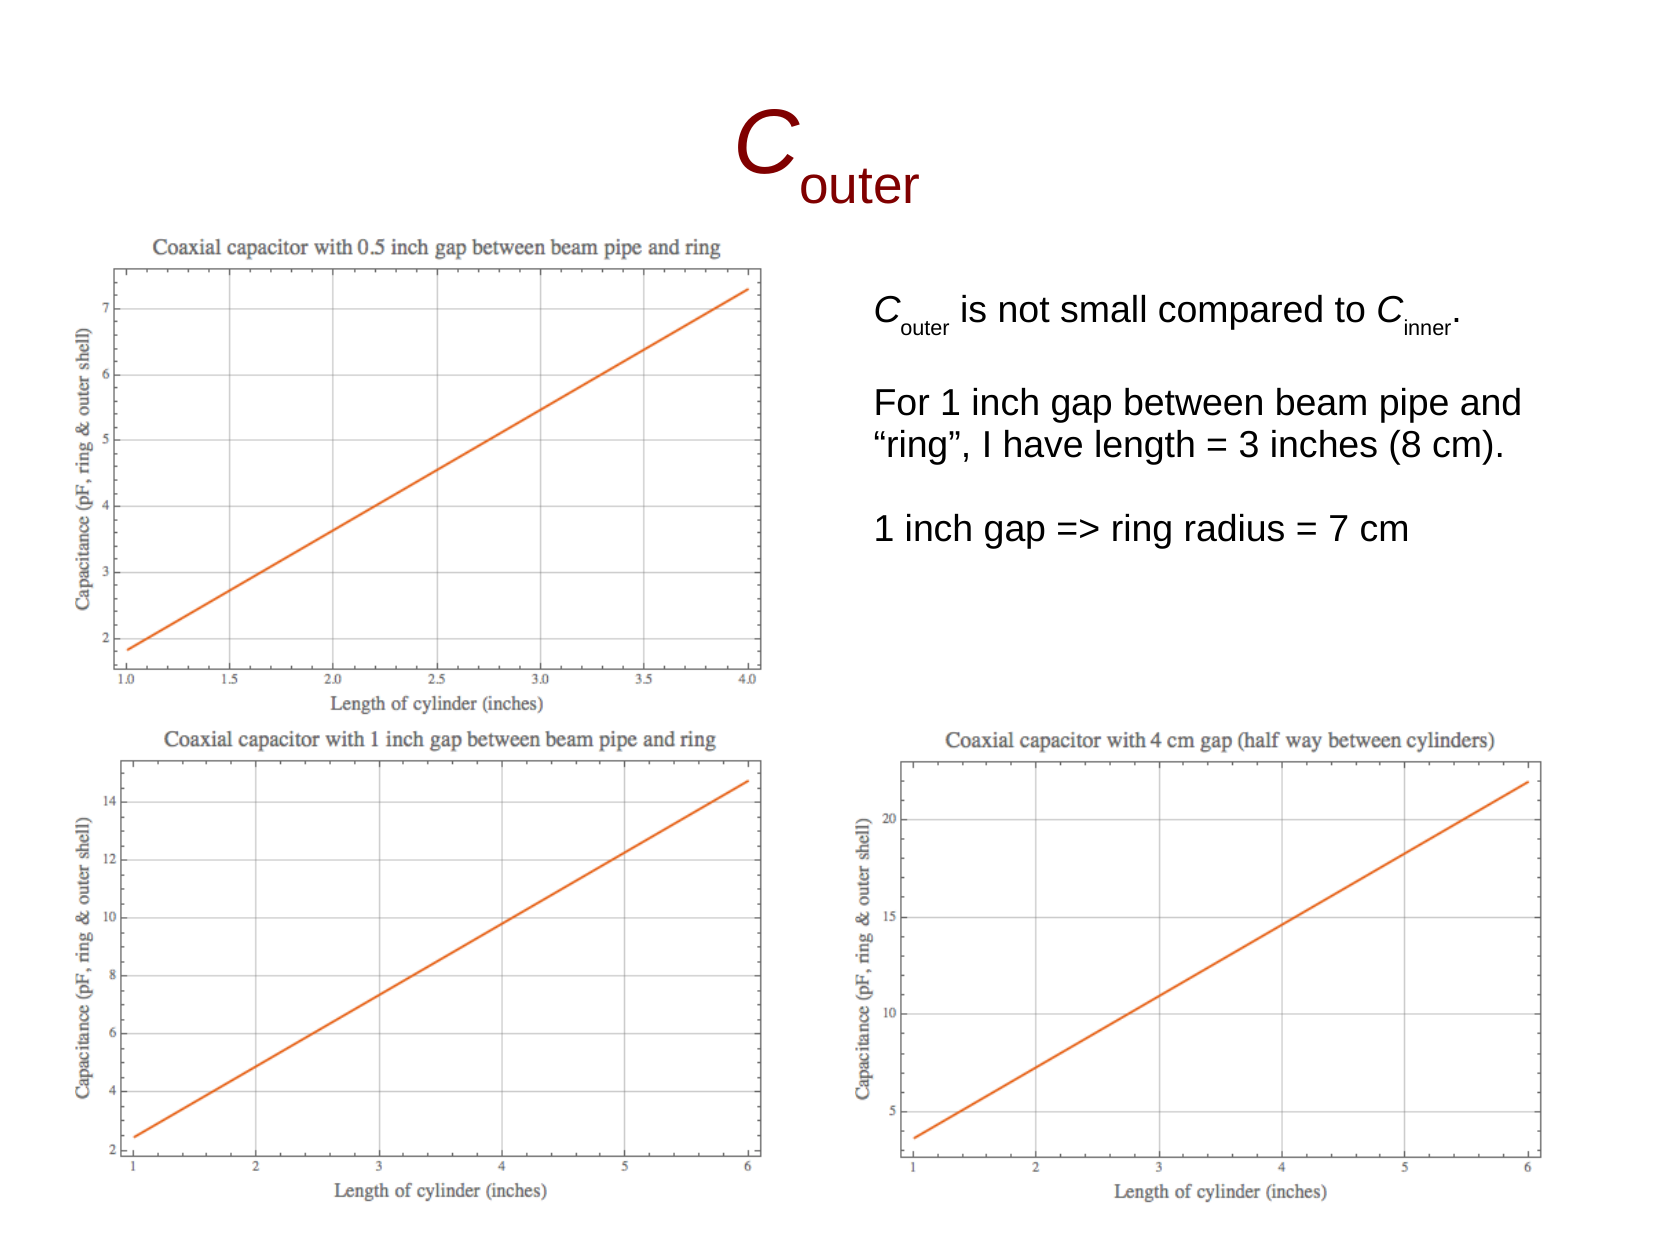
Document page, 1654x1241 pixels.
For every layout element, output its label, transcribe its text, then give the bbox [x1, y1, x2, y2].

picture [75, 730, 763, 1204]
text_box Couter is not small compared to Cinner. For 1 inch gap between beam pipe and “ring”, I have length = 3 inches (8 cm). 1 inch gap => ring radius = 7 cm [858, 281, 1587, 555]
title Couter [82, 49, 1571, 257]
picture [855, 731, 1543, 1205]
picture [75, 238, 763, 717]
